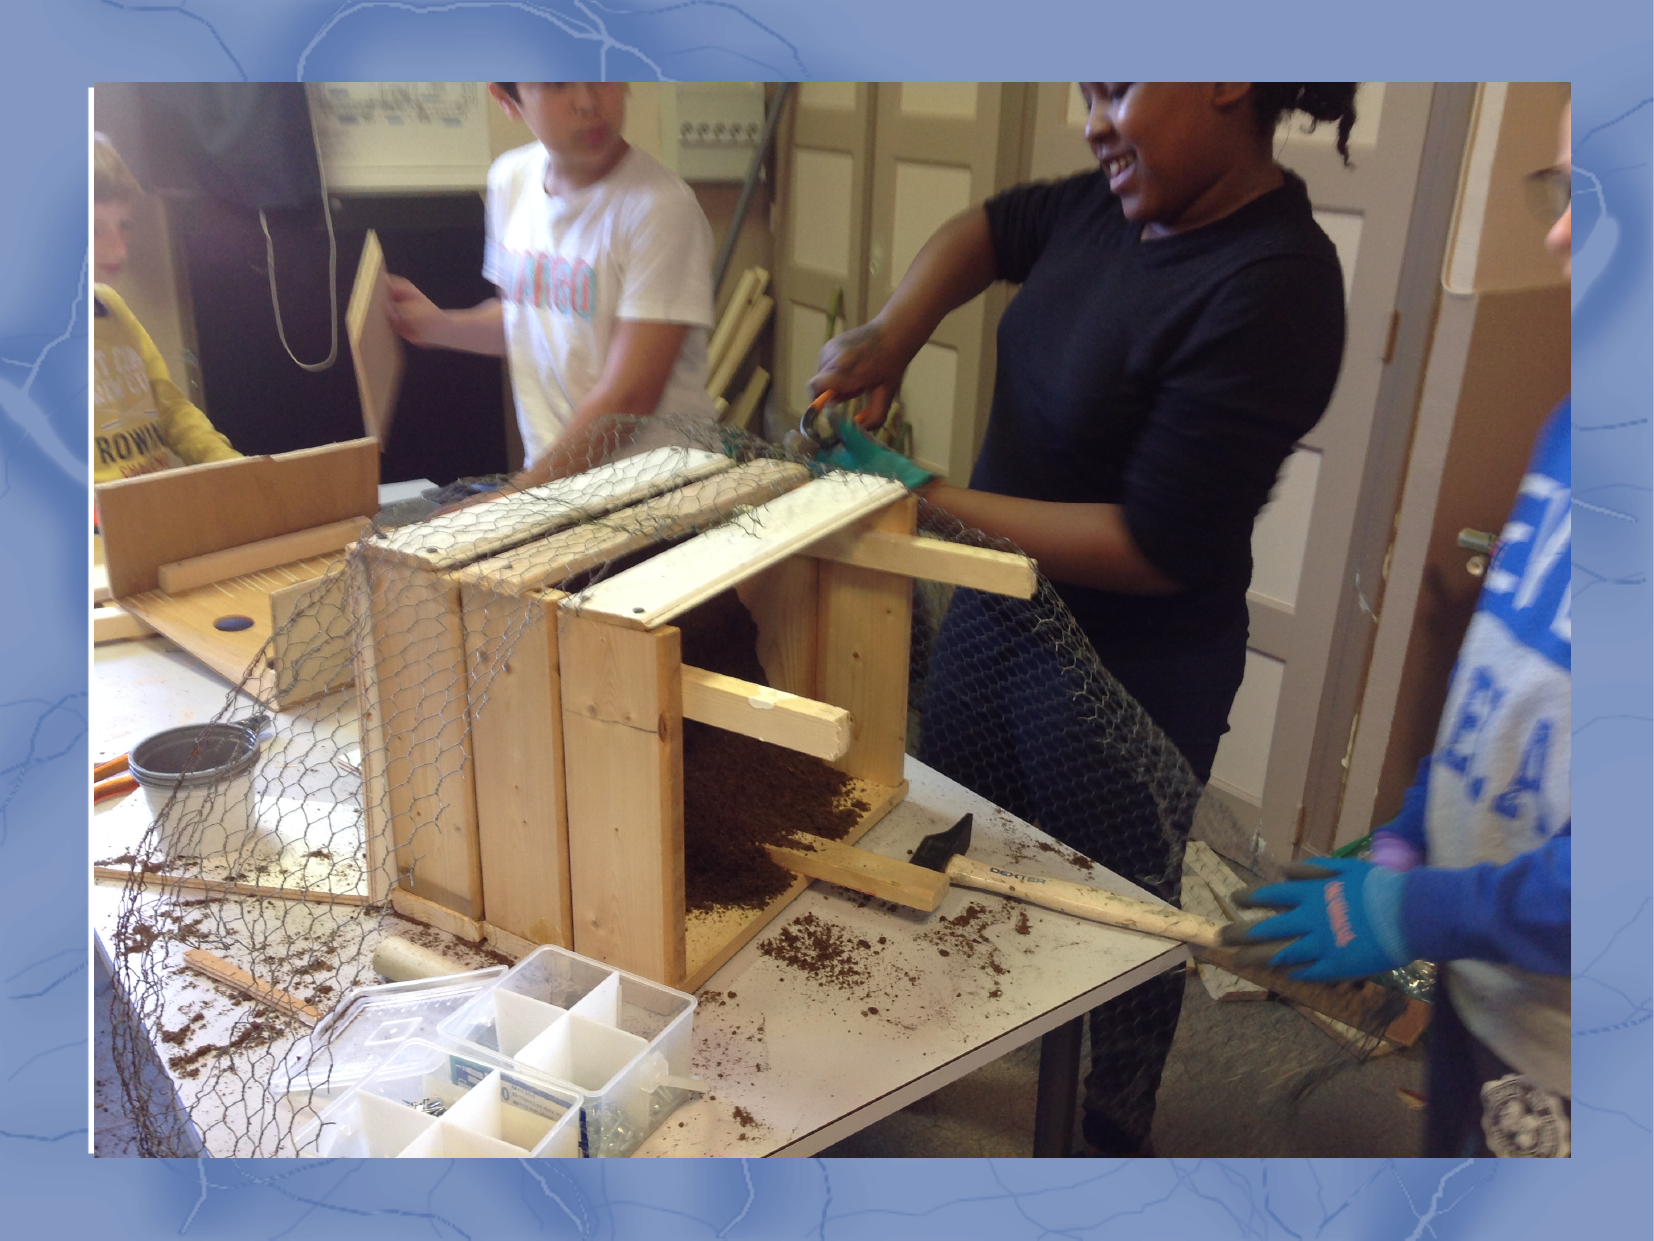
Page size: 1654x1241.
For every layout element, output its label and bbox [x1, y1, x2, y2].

picture [0, 0, 1654, 1241]
text_box [141, 1051, 1465, 1108]
